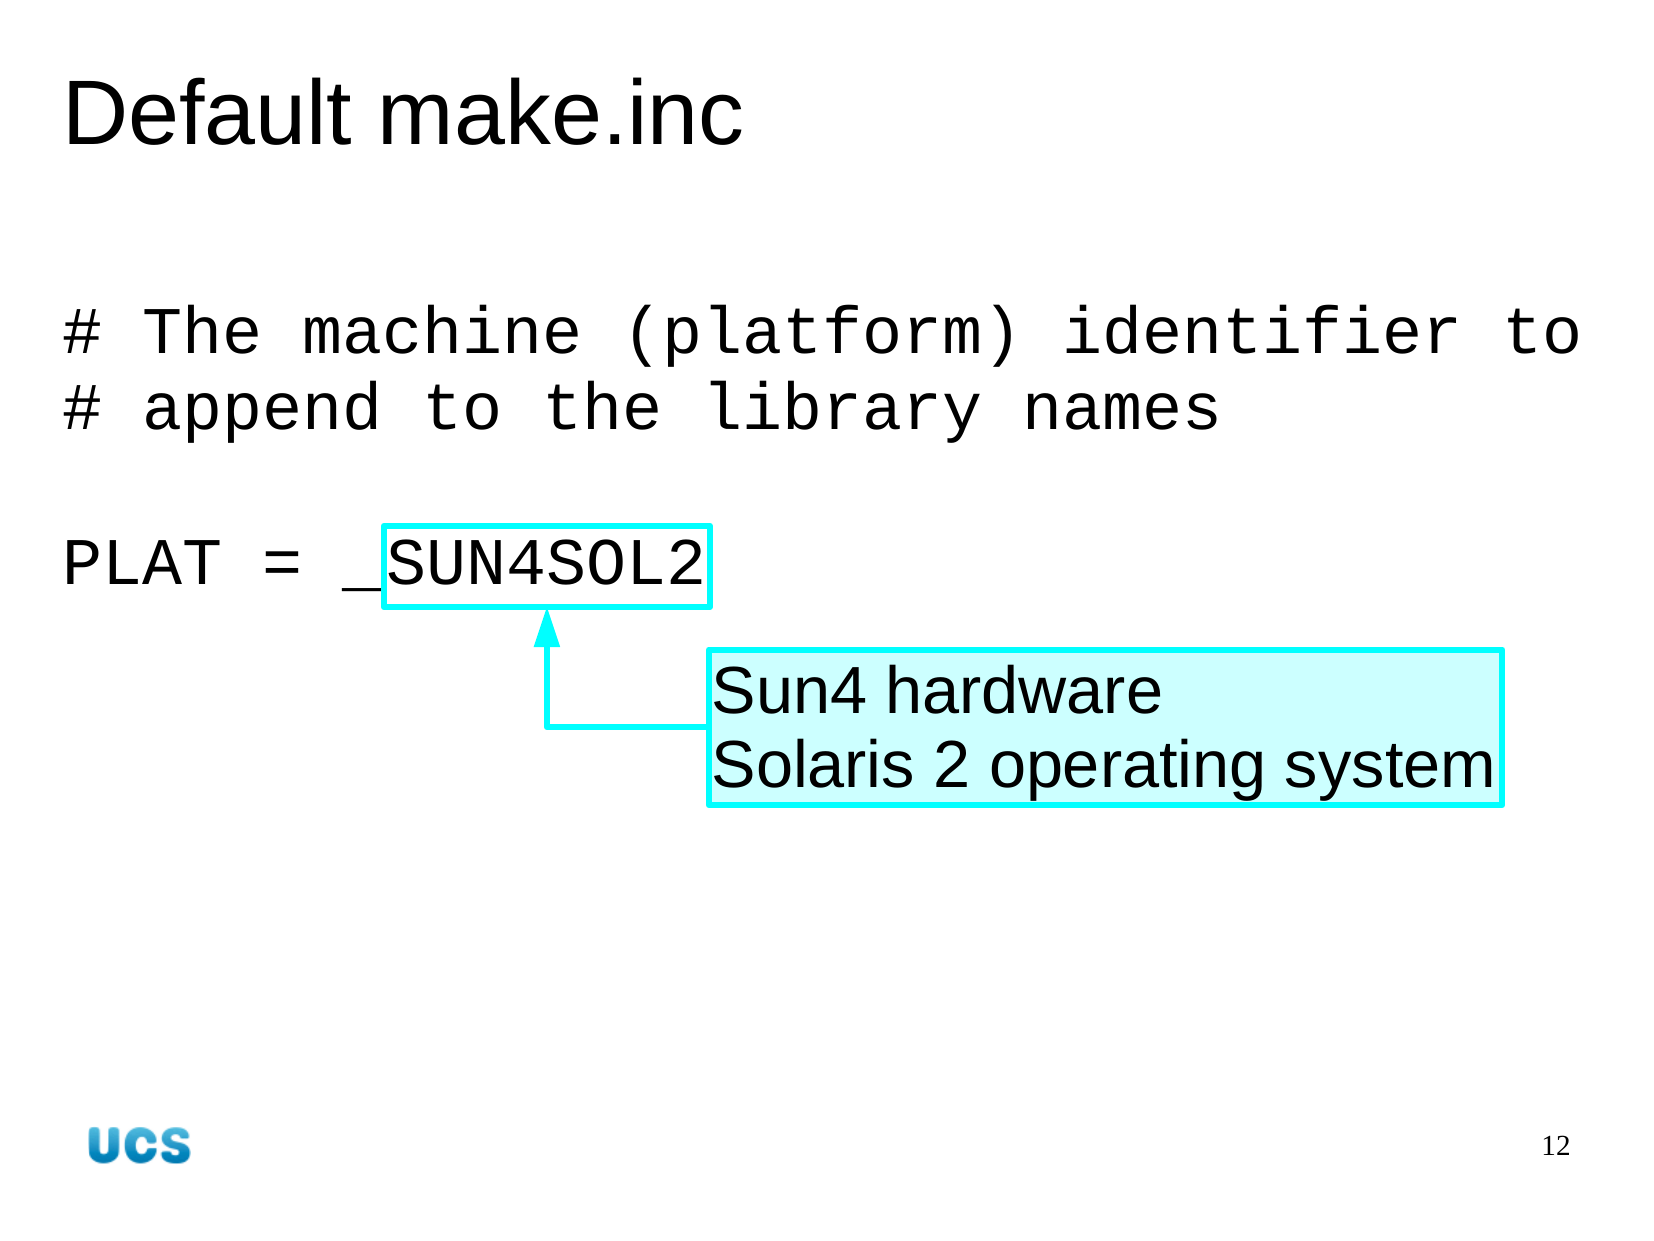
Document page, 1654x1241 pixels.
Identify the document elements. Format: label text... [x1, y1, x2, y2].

text_box SUN4SOL2 [383, 525, 710, 608]
text_box Default make.inc [59, 59, 749, 168]
picture [88, 1126, 191, 1165]
text_box PLAT = _ [59, 525, 381, 608]
text_box Sun4 hardware Solaris 2 operating system [708, 649, 1503, 806]
text_box # The machine (platform) identifier to # append to the library names [59, 295, 1586, 453]
